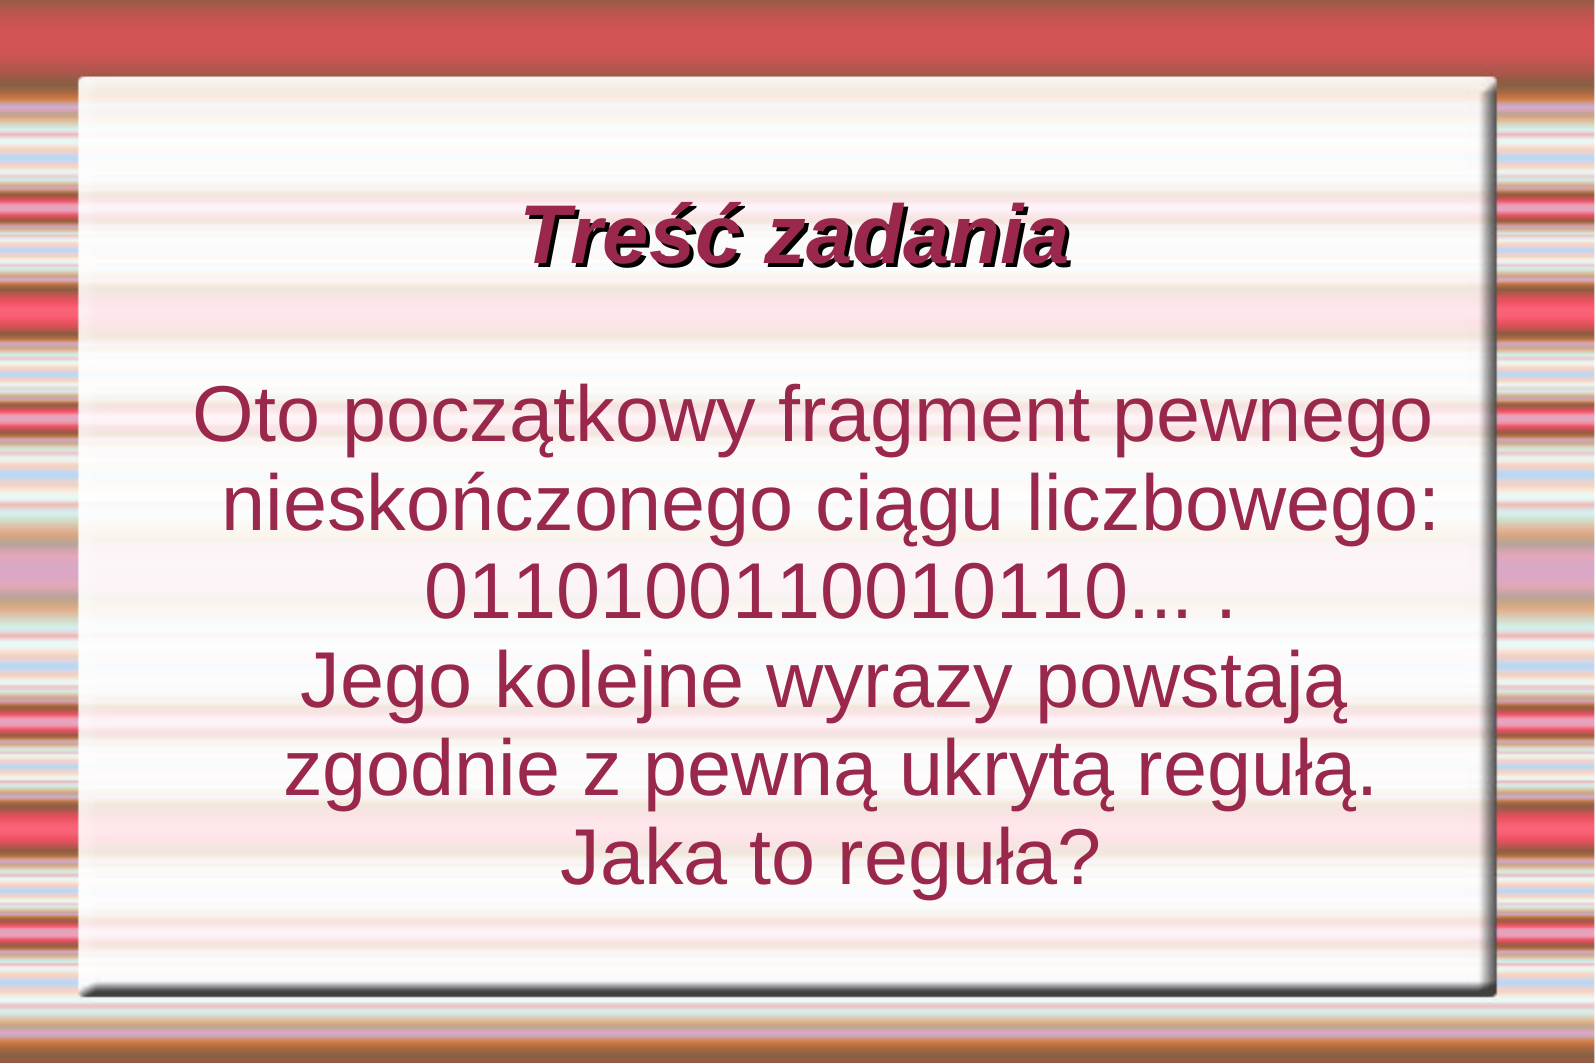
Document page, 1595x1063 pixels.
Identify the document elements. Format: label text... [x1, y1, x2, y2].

subtitle Oto początkowy fragment pewnego nieskończonego ciągu liczbowego: 0110100110010110... . Jego kolejne wyrazy powstają zgodnie z pewną ukrytą regułą. Jaka to reguła? [130, 307, 1462, 963]
title Treść zadania [114, 145, 1477, 324]
picture [0, 0, 1595, 1063]
